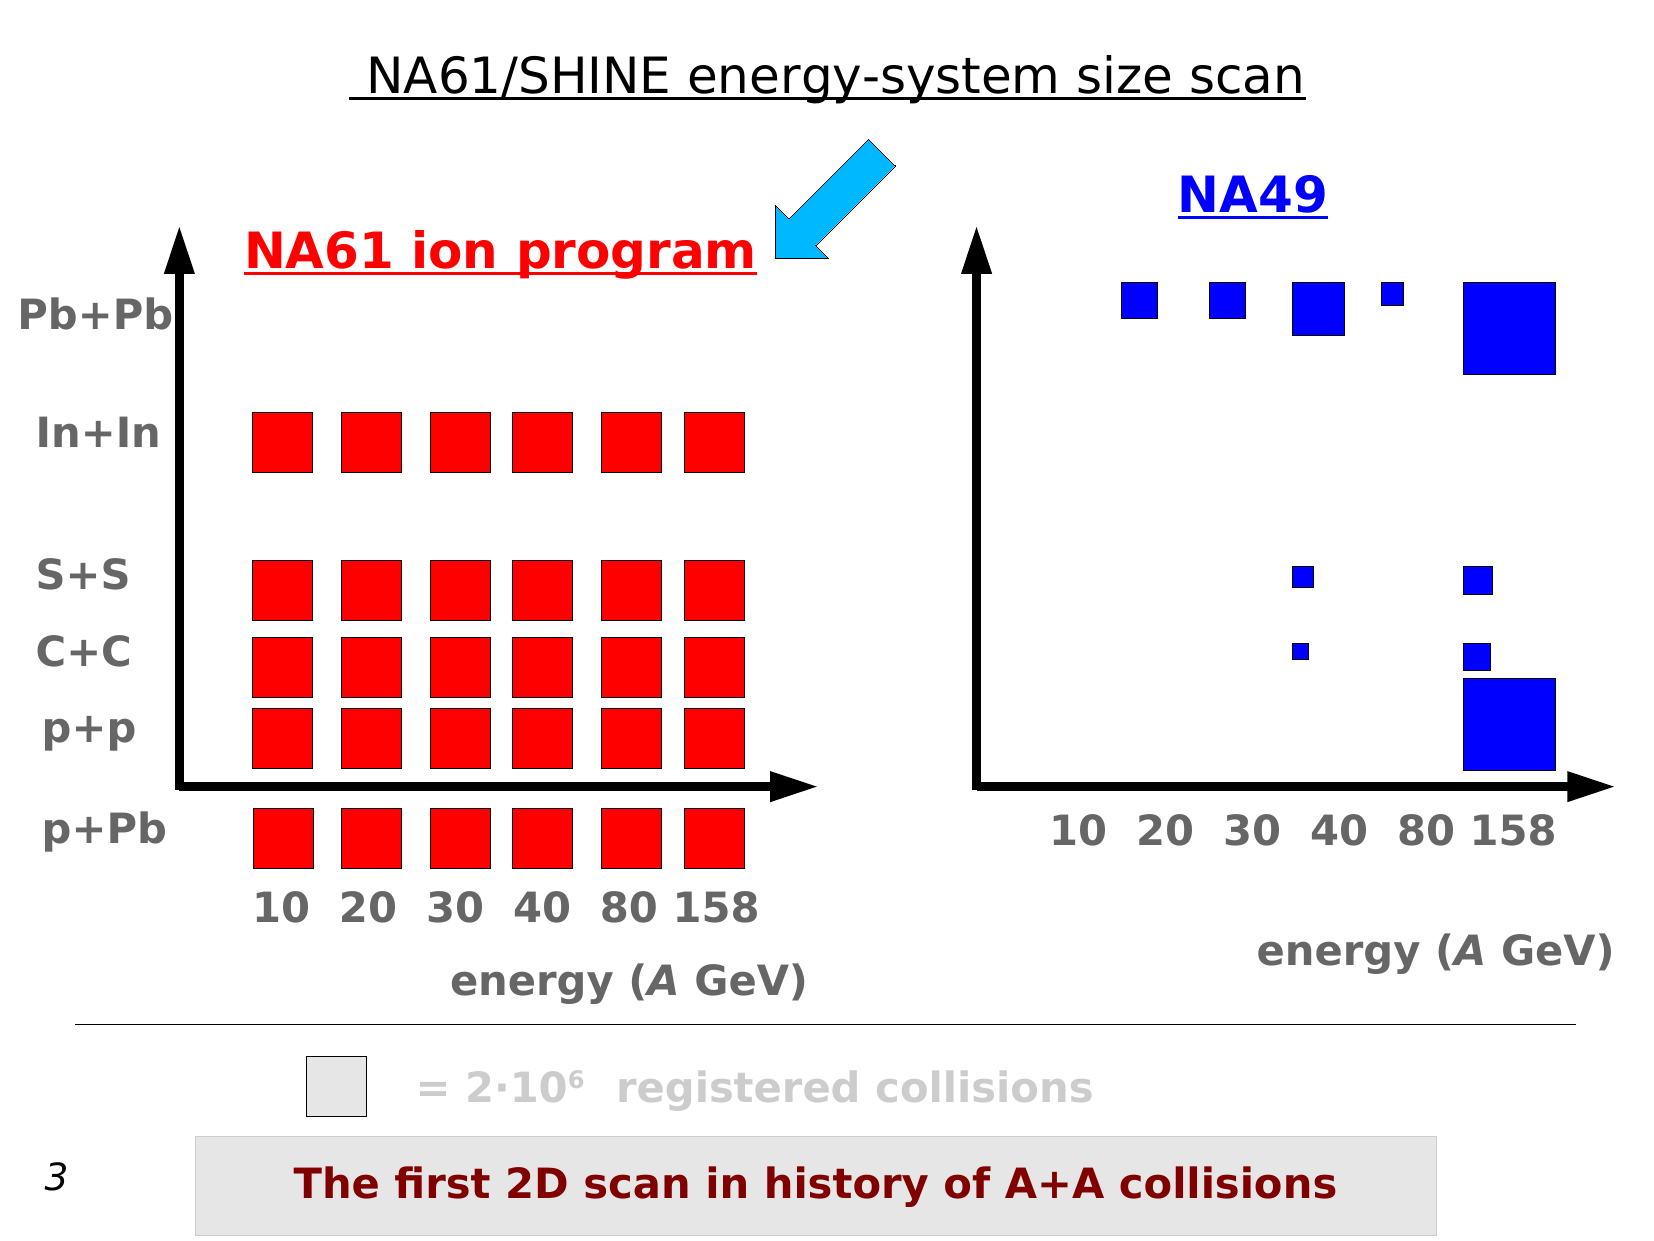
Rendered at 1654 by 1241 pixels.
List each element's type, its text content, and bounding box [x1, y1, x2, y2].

text_box [684, 412, 745, 473]
text_box [252, 560, 313, 621]
text_box [1209, 282, 1246, 319]
text_box Pb+Pb [17, 291, 174, 340]
text_box [341, 637, 402, 698]
text_box [341, 708, 402, 769]
text_box C+C [35, 627, 151, 676]
text_box [1292, 643, 1309, 660]
text_box [306, 1056, 367, 1117]
text_box The first 2D scan in history of A+A collisions [293, 1159, 1342, 1208]
text_box [512, 808, 573, 869]
text_box [1381, 282, 1404, 306]
text_box [341, 808, 402, 869]
text_box [1292, 282, 1345, 336]
text_box [684, 808, 745, 869]
text_box energy (A GeV) [1256, 926, 1635, 976]
text_box [512, 560, 573, 621]
text_box [684, 560, 745, 621]
text_box [512, 708, 573, 769]
text_box [430, 412, 491, 473]
text_box p+p [41, 703, 157, 753]
text_box 10 20 30 40 80 158 [1049, 806, 1572, 856]
text_box [601, 708, 662, 769]
text_box [601, 637, 662, 698]
text_box NA49 [1177, 165, 1329, 225]
text_box [601, 560, 662, 621]
text_box [341, 560, 402, 621]
text_box [252, 637, 313, 698]
text_box S+S [35, 550, 151, 599]
text_box [430, 708, 491, 769]
text_box [430, 560, 491, 621]
text_box [1292, 566, 1314, 588]
text_box [1463, 678, 1556, 771]
text_box [601, 412, 662, 473]
text_box [1463, 566, 1493, 595]
text_box [341, 412, 402, 473]
text_box [195, 1136, 1437, 1236]
text_box [430, 637, 491, 698]
text_box [1463, 282, 1556, 375]
text_box [252, 708, 313, 769]
text_box NA61/SHINE energy-system size scan [348, 47, 1309, 115]
text_box [775, 139, 896, 259]
text_box [512, 637, 573, 698]
text_box [601, 808, 662, 869]
text_box NA61 ion program [244, 164, 760, 281]
text_box [684, 637, 745, 698]
text_box [512, 412, 573, 473]
text_box [253, 808, 314, 869]
text_box [252, 412, 313, 473]
text_box [1121, 282, 1158, 319]
text_box [1463, 643, 1491, 671]
text_box [684, 708, 745, 769]
text_box In+In [35, 408, 161, 458]
text_box p+Pb [41, 804, 168, 853]
text_box = 2∙106 registered collisions [415, 1064, 1096, 1114]
text_box [430, 808, 491, 869]
text_box 10 20 30 40 80 158 [251, 883, 775, 933]
text_box energy (A GeV) [450, 956, 828, 1005]
